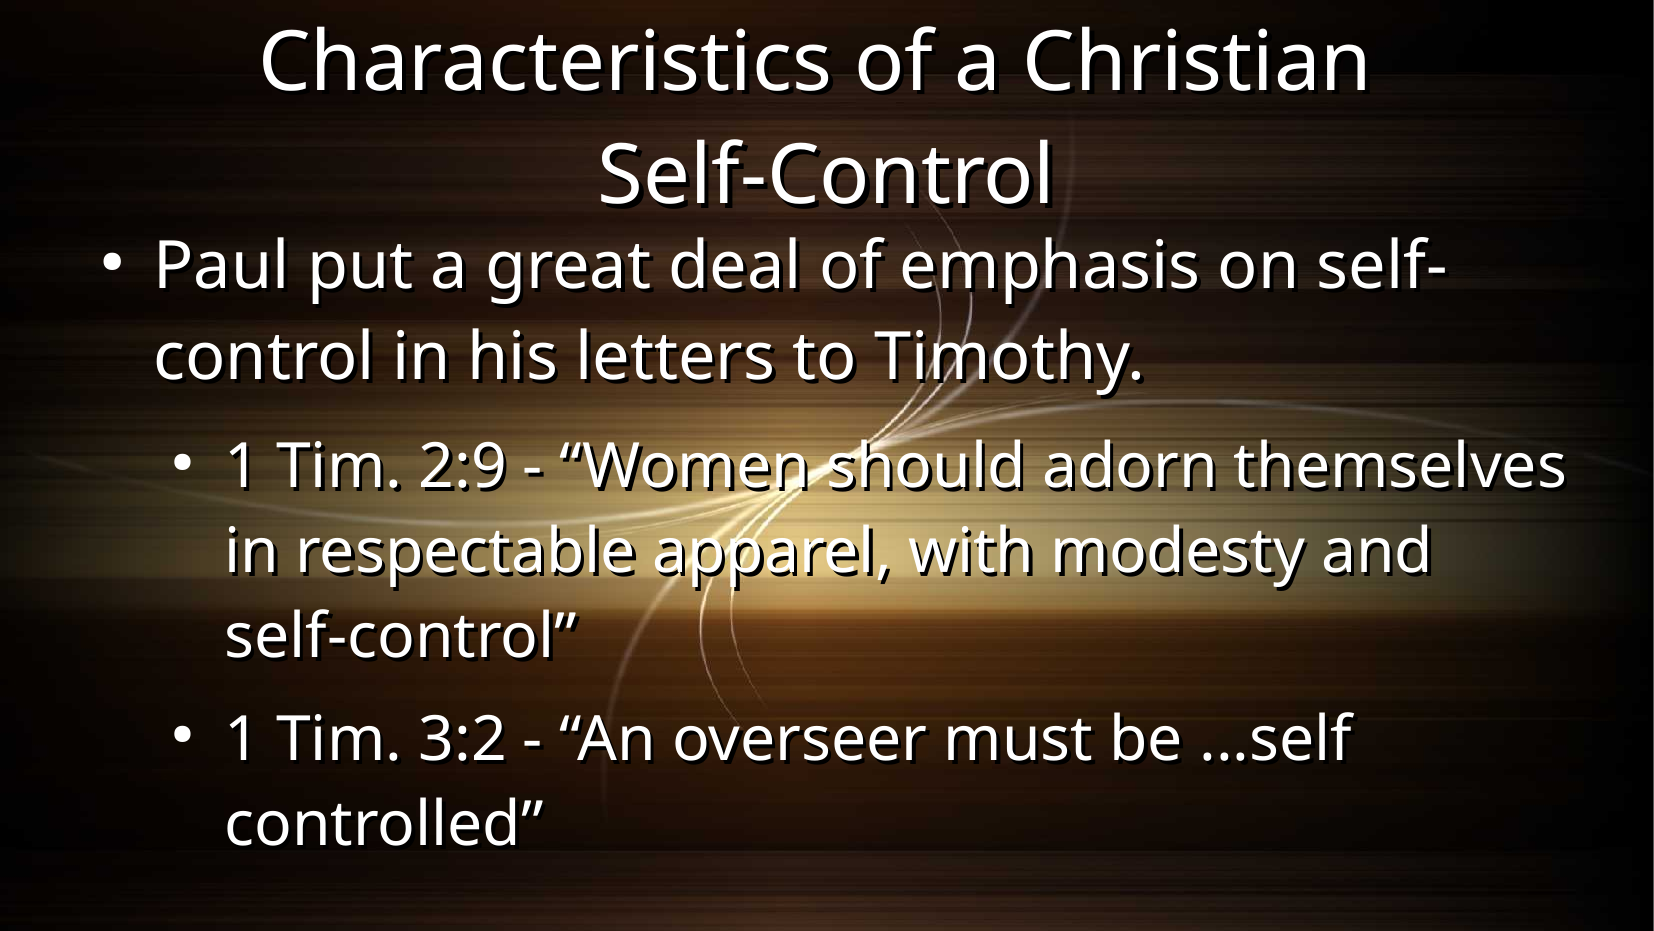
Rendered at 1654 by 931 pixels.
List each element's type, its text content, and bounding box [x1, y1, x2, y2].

picture [0, 0, 1654, 931]
list Paul put a great deal of emphasis on self- control in his letters to Timothy. 1 Tim. 2:9 - “Women should adorn themselves in respectable apparel, with modesty and self-control” 1 Tim. 3:2 - “An overseer must be ...self controlled” [82, 217, 1571, 918]
title Characteristics of a Christian Self-Control [82, 17, 1571, 212]
